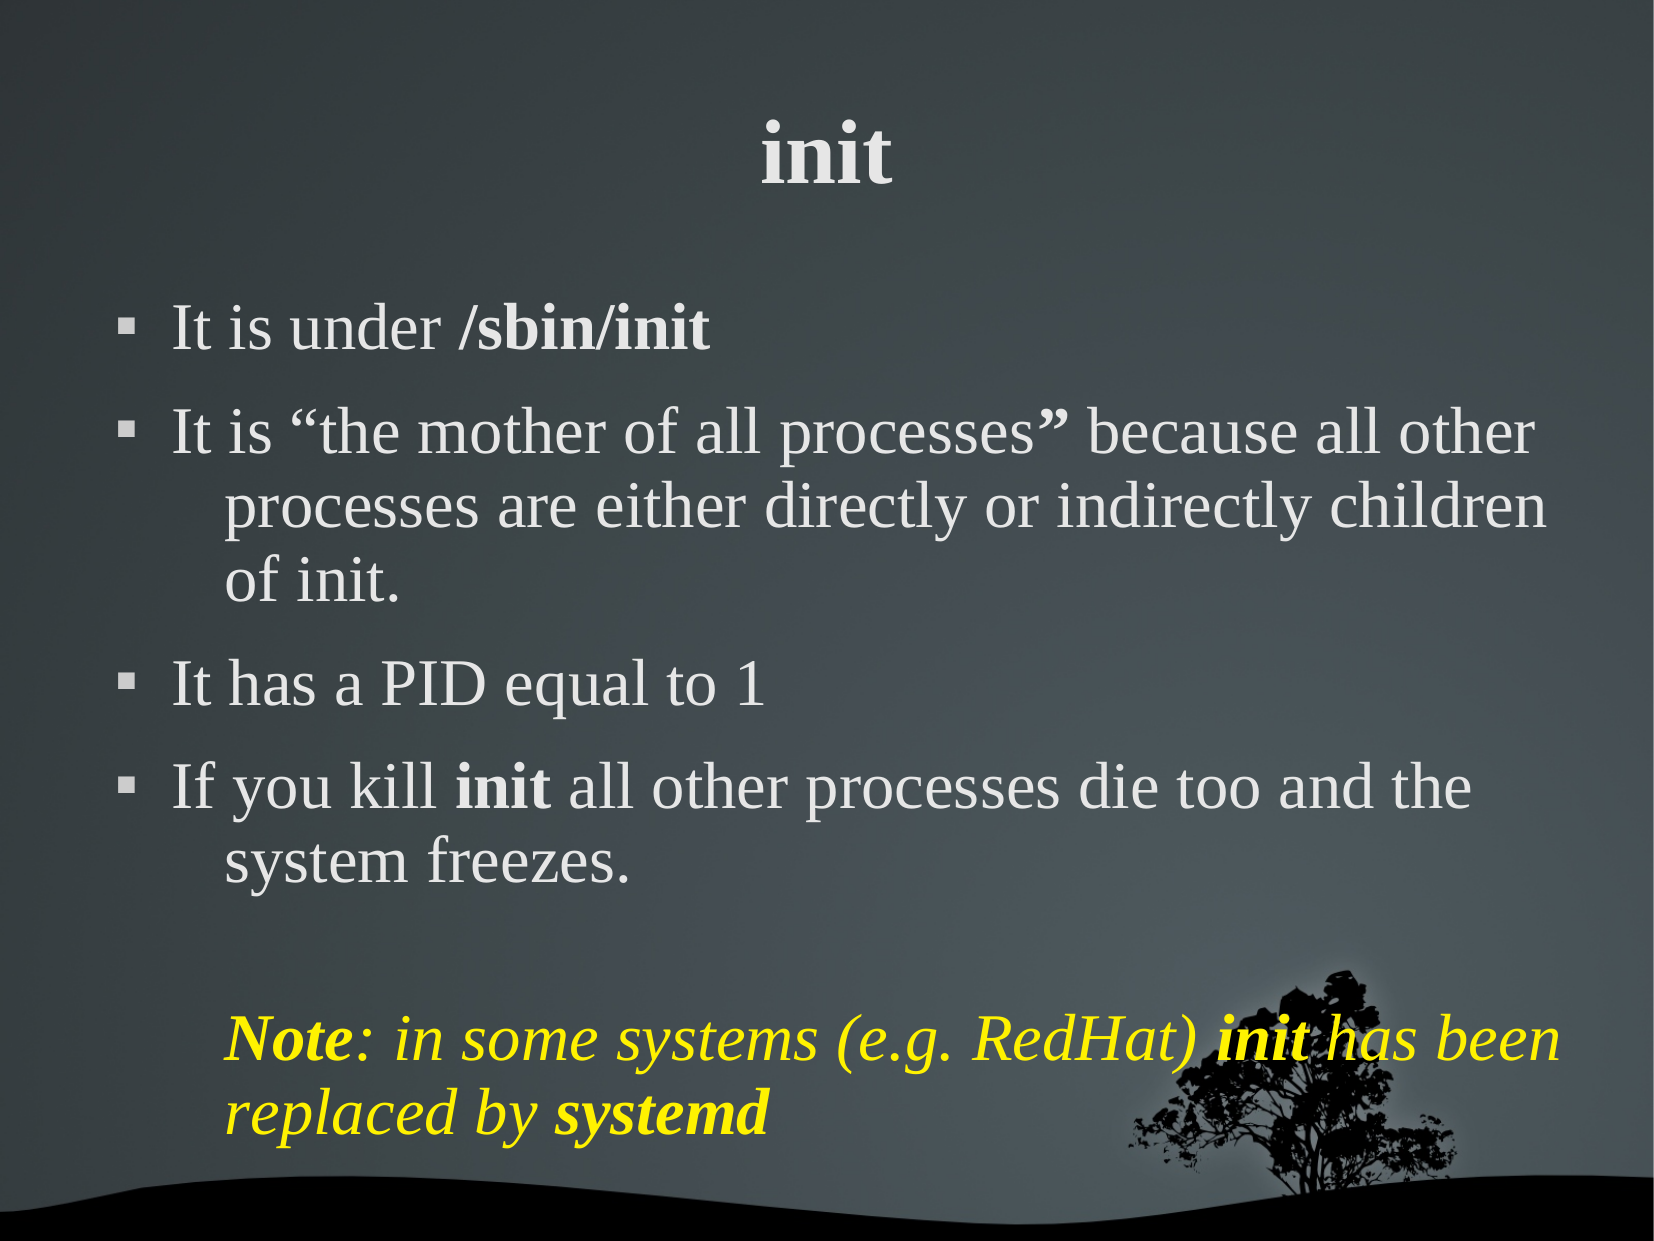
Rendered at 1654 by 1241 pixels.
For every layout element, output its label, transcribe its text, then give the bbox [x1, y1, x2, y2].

list It is under /sbin/init It is “the mother of all processes” because all other processes are either directly or indirectly children of init. It has a PID equal to 1 If you kill init all other processes die too and the system freezes. Note: in some systems (e.g. RedHat) init has been replaced by systemd [82, 290, 1571, 1149]
picture [0, 0, 1654, 1241]
title init [82, 49, 1571, 257]
